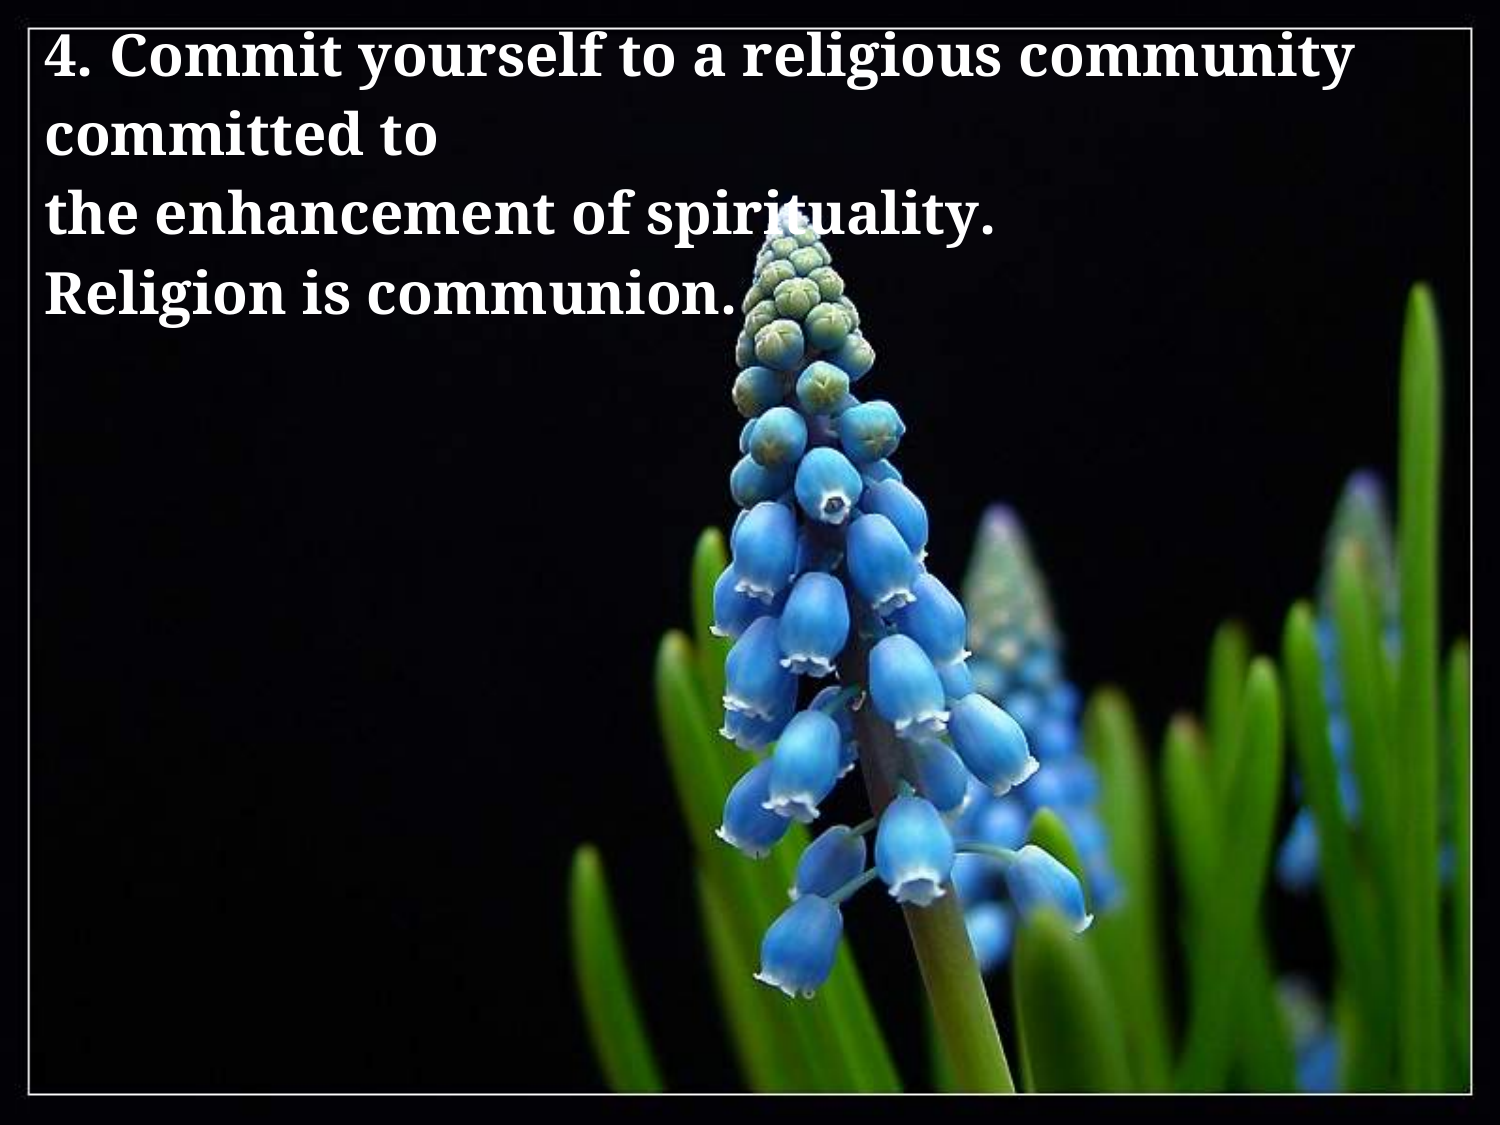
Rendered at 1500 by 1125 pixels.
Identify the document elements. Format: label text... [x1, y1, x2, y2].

picture [0, 0, 1500, 1125]
text_box 4. Commit yourself to a religious community committed to the enhancement of spirituality. Religion is communion. [29, 6, 1477, 332]
